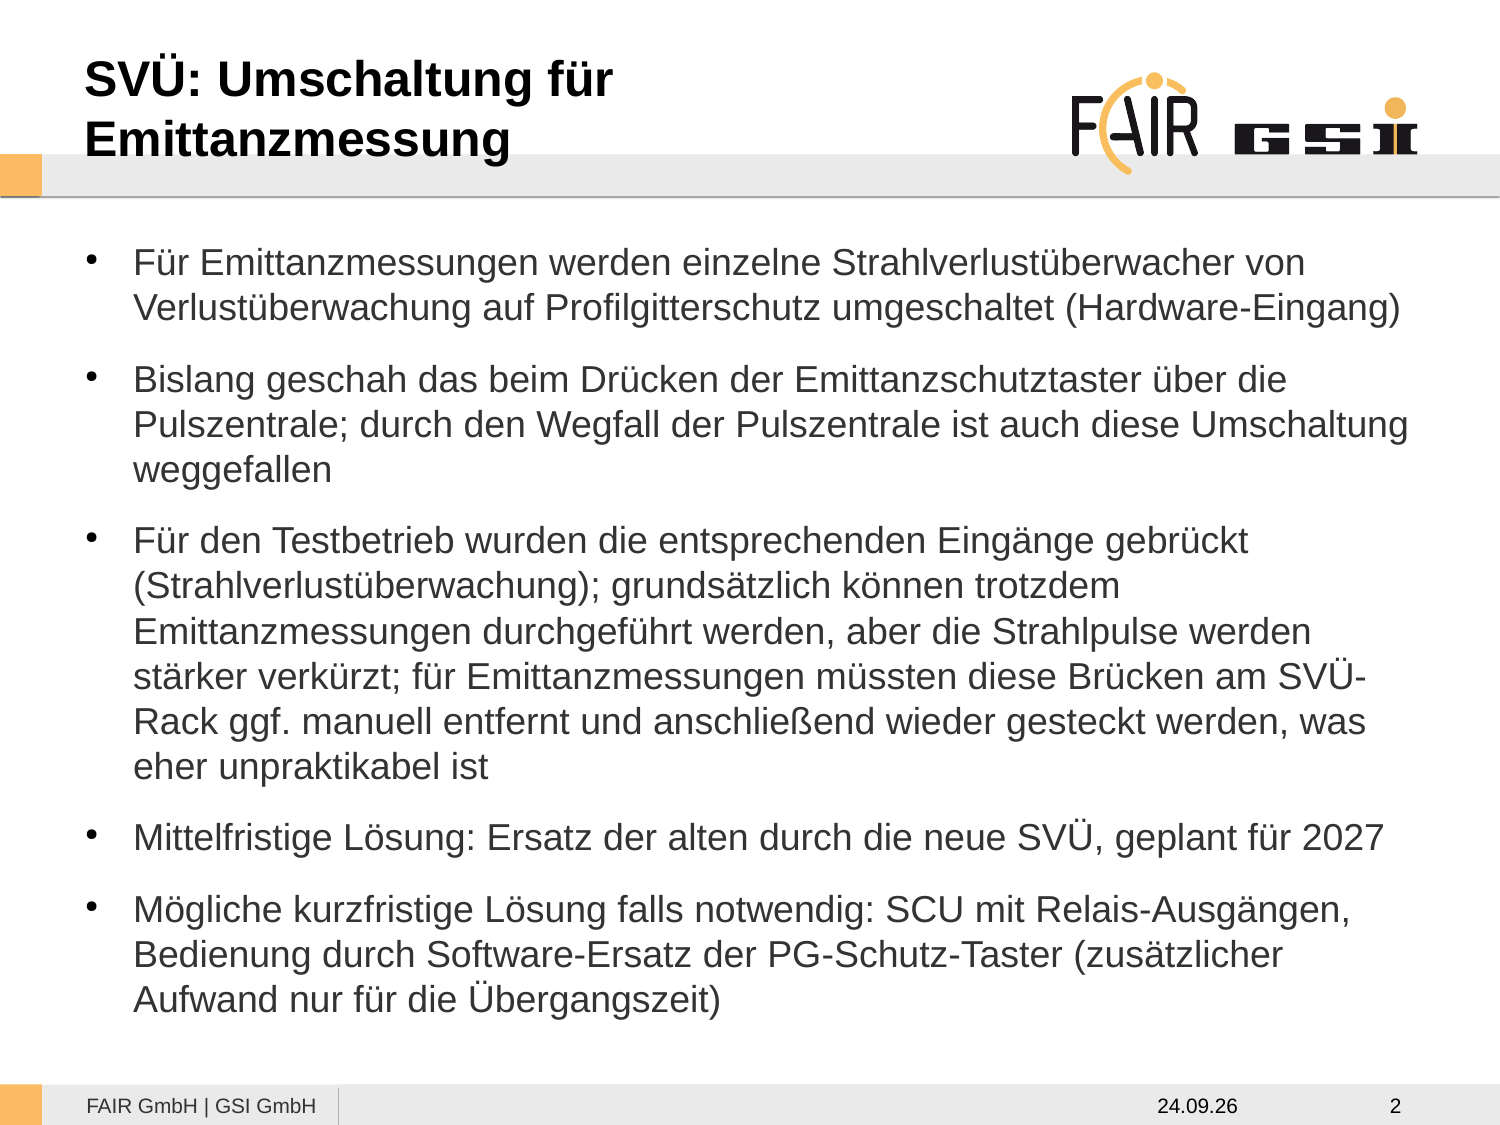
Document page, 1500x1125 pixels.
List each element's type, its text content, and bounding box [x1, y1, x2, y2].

list Für Emittanzmessungen werden einzelne Strahlverlustüberwacher von Verlustüberwachung auf Profilgitterschutz umgeschaltet (Hardware-Eingang) Bislang geschah das beim Drücken der Emittanzschutztaster über die Pulszentrale; durch den Wegfall der Pulszentrale ist auch diese Umschaltung weggefallen Für den Testbetrieb wurden die entsprechenden Eingänge gebrückt (Strahlverlustüberwachung); grundsätzlich können trotzdem Emittanzmessungen durchgeführt werden, aber die Strahlpulse werden stärker verkürzt; für Emittanzmessungen müssten diese Brücken am SVÜ-Rack ggf. manuell entfernt und anschließend wieder gesteckt werden, was eher unpraktikabel ist Mittelfristige Lösung: Ersatz der alten durch die neue SVÜ, geplant für 2027 Mögliche kurzfristige Lösung falls notwendig: SCU mit Relais-Ausgängen, Bedienung durch Software-Ersatz der PG-Schutz-Taster (zusätzlicher Aufwand nur für die Übergangszeit) [69, 237, 1417, 1043]
picture [1071, 70, 1199, 177]
picture [1233, 95, 1419, 154]
title SVÜ: Umschaltung für Emittanzmessung [69, 44, 975, 174]
